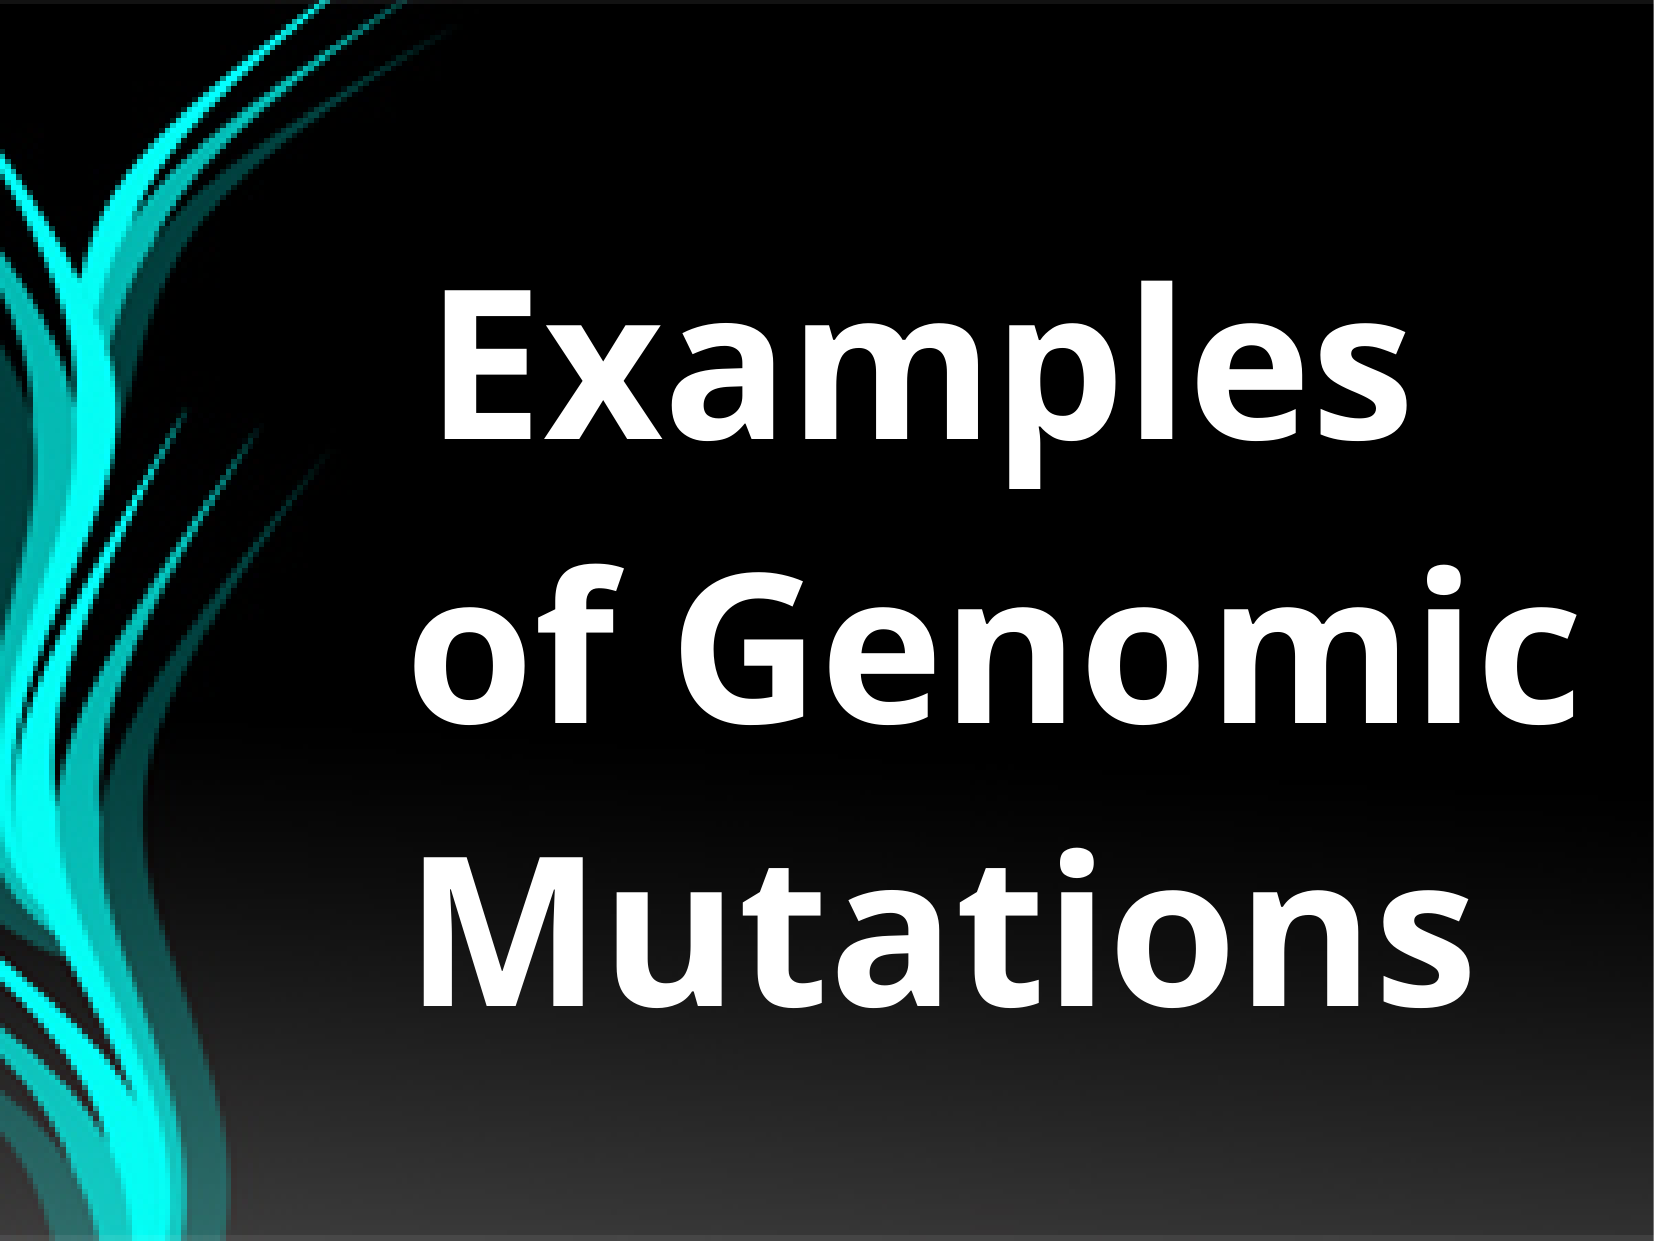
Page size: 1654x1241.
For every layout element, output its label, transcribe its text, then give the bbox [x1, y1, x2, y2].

picture [0, 0, 1654, 1241]
list Examples of Genomic Mutations [334, 217, 1652, 944]
